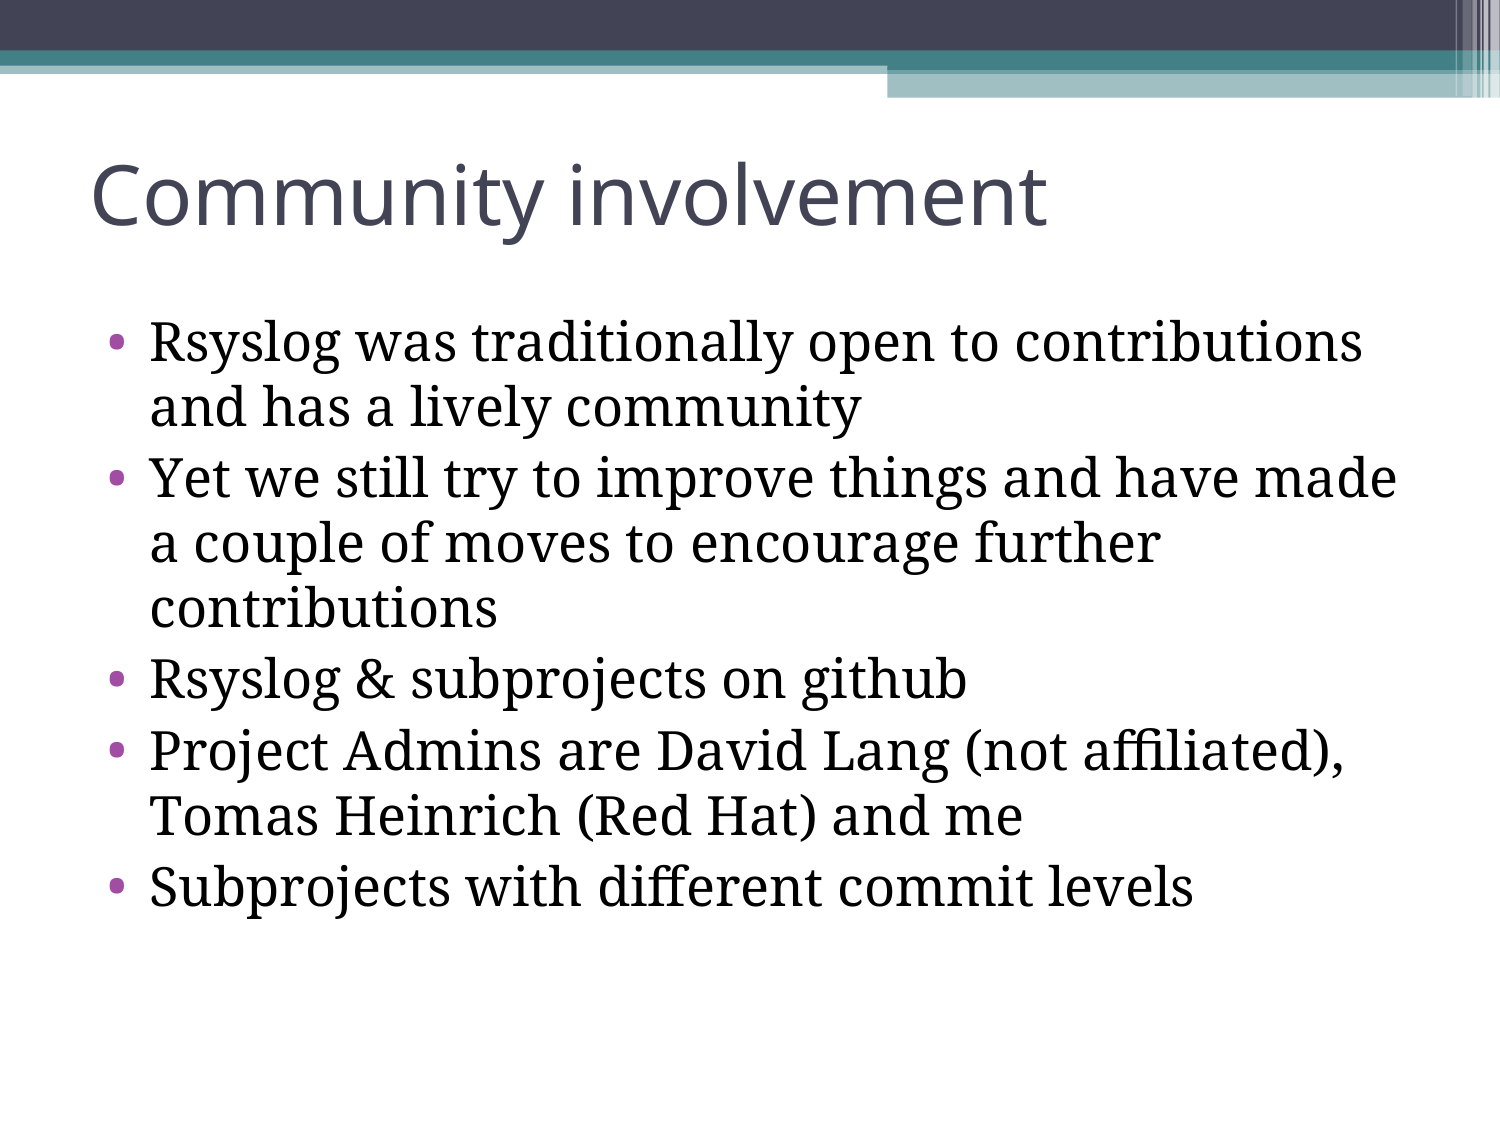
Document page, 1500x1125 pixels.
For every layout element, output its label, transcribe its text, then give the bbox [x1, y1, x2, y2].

title Community involvement [75, 84, 1426, 299]
list Rsyslog was traditionally open to contributions and has a lively community Yet we still try to improve things and have made a couple of moves to encourage further contributions Rsyslog & subprojects on github Project Admins are David Lang (not affiliated), Tomas Heinrich (Red Hat) and me Subprojects with different commit levels [75, 299, 1426, 968]
